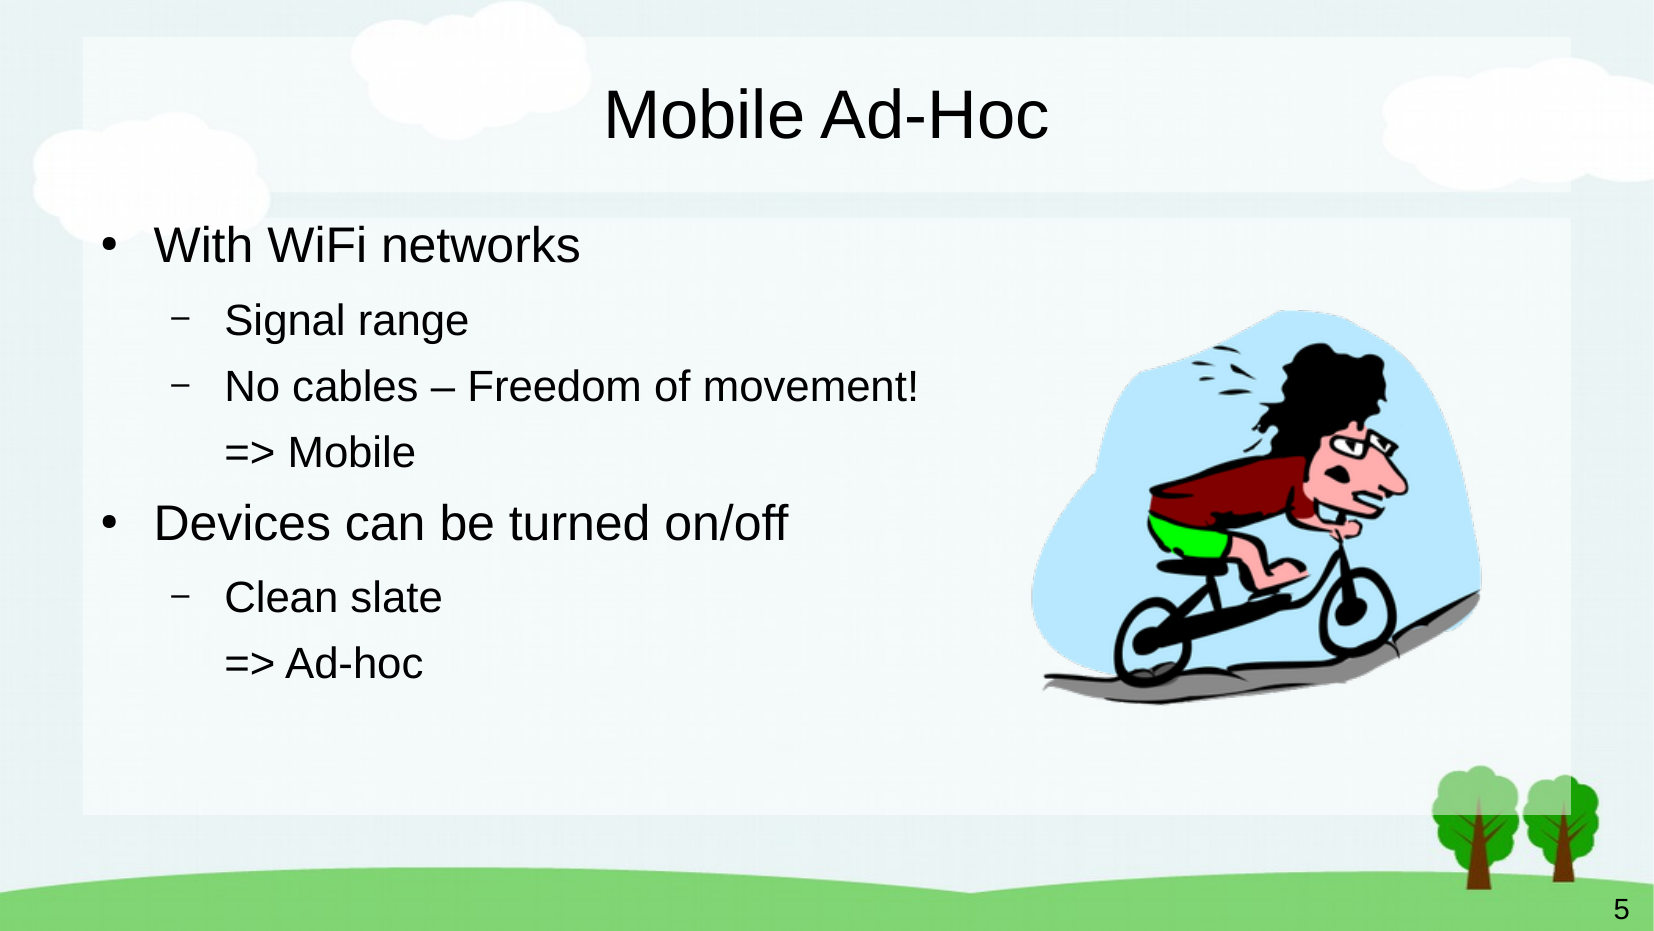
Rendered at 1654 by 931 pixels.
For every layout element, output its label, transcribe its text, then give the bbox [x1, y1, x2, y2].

list With WiFi networks Signal range No cables – Freedom of movement! => Mobile Devices can be turned on/off Clean slate => Ad-hoc [82, 217, 1571, 815]
picture [0, 0, 1654, 931]
title Mobile Ad-Hoc [82, 37, 1571, 193]
